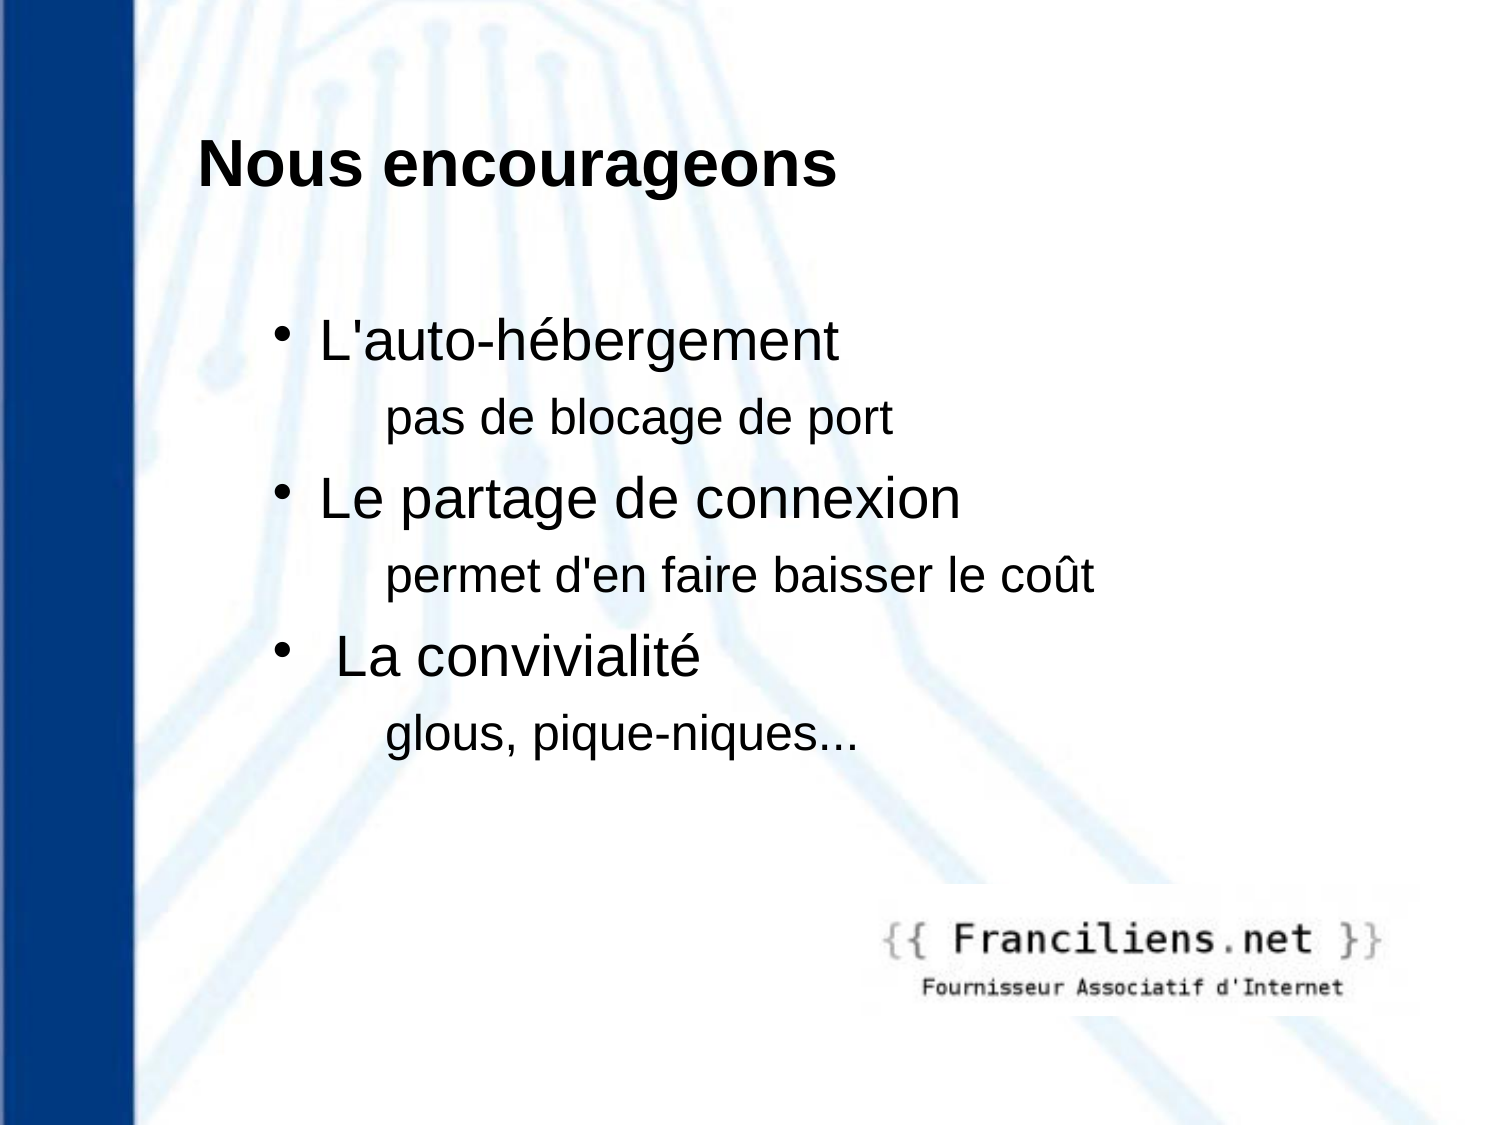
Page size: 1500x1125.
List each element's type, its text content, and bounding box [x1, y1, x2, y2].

list Nous encourageons L'auto-hébergement pas de blocage de port Le partage de connexion permet d'en faire baisser le coût La convivialité glous, pique-niques... [183, 112, 1425, 855]
picture [0, 0, 1500, 1125]
